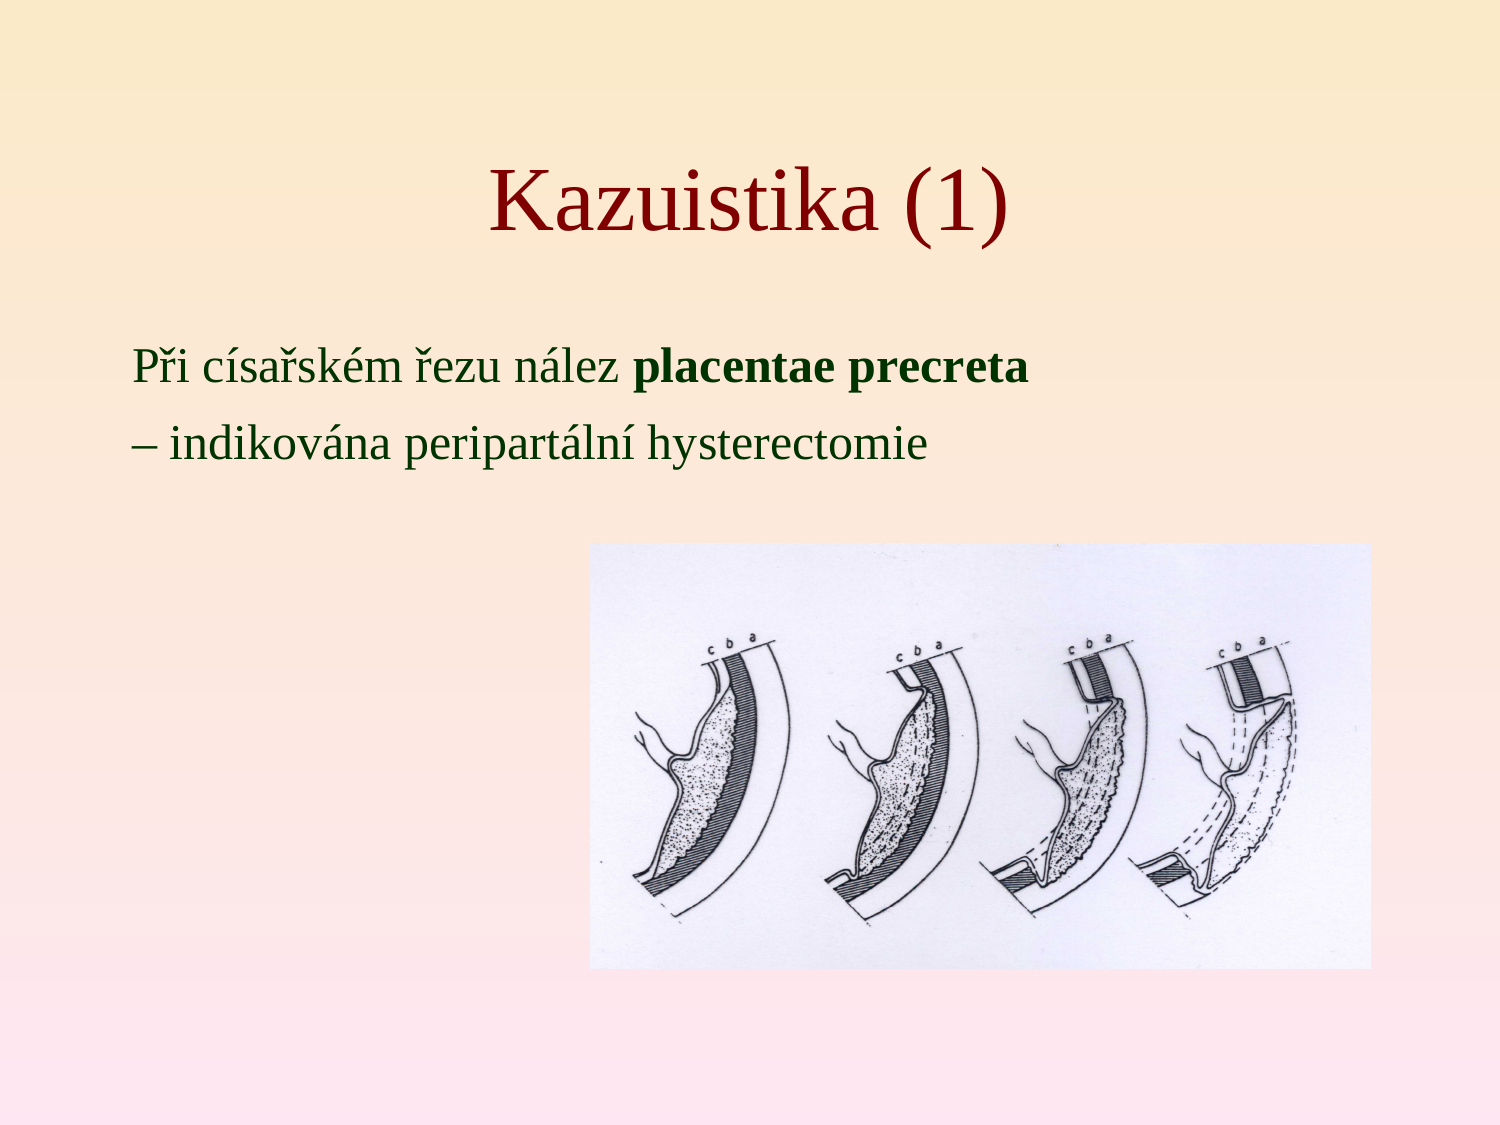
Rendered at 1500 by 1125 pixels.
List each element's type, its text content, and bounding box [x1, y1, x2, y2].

picture [590, 543, 1371, 969]
title Kazuistika (1) [112, 99, 1388, 288]
list Při císařském řezu nález placentae precreta – indikována peripartální hysterectomie [112, 324, 1388, 1000]
